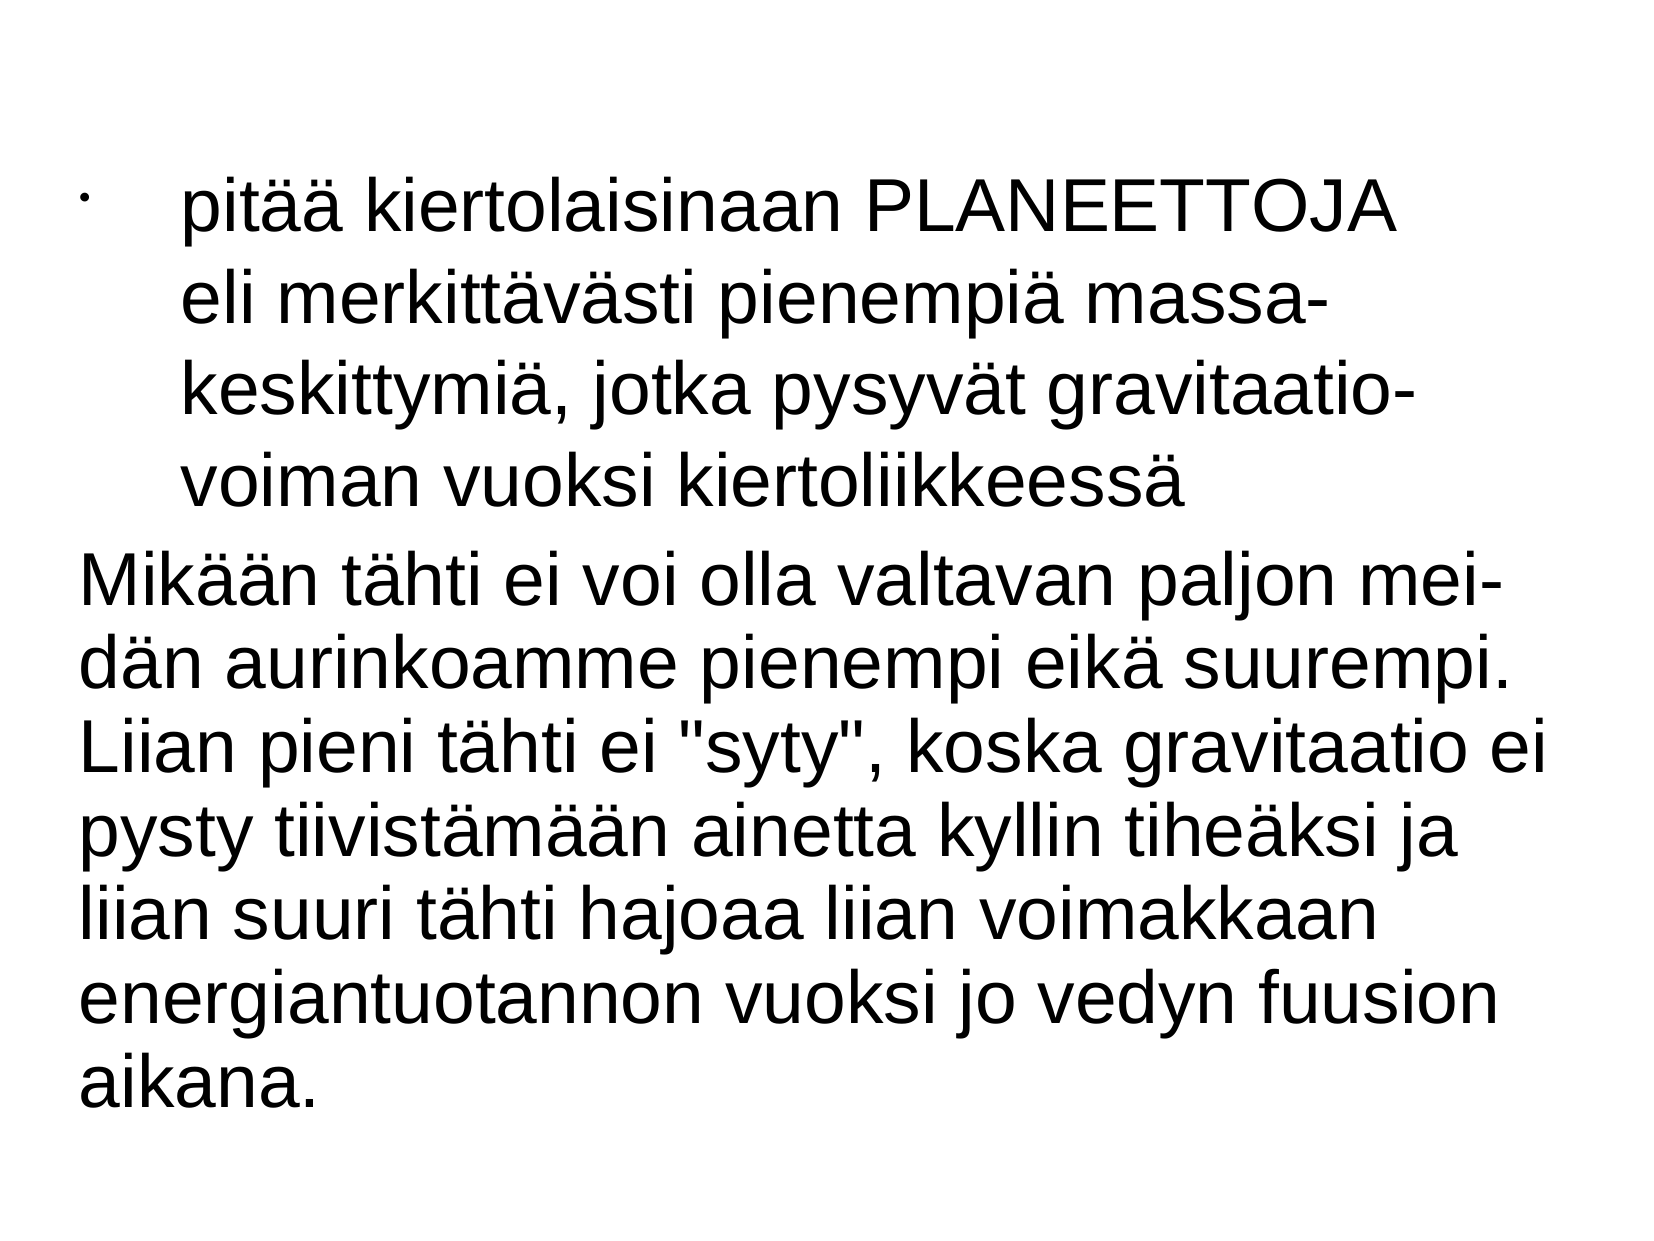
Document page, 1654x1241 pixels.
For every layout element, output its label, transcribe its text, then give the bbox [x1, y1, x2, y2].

text_box pitää kiertolaisinaan PLANEETTOJA eli merkittävästi pienempiä massa- keskittymiä, jotka pysyvät gravitaatio- voiman vuoksi kiertoliikkeessä Mikään tähti ei voi olla valtavan paljon mei-dän aurinkoamme pienempi eikä suurempi. Liian pieni tähti ei "syty", koska gravitaatio ei pysty tiivistämään ainetta kyllin tiheäksi ja liian suuri tähti hajoaa liian voimakkaan energiantuotannon vuoksi jo vedyn fuusion aikana. [64, 147, 1622, 1116]
